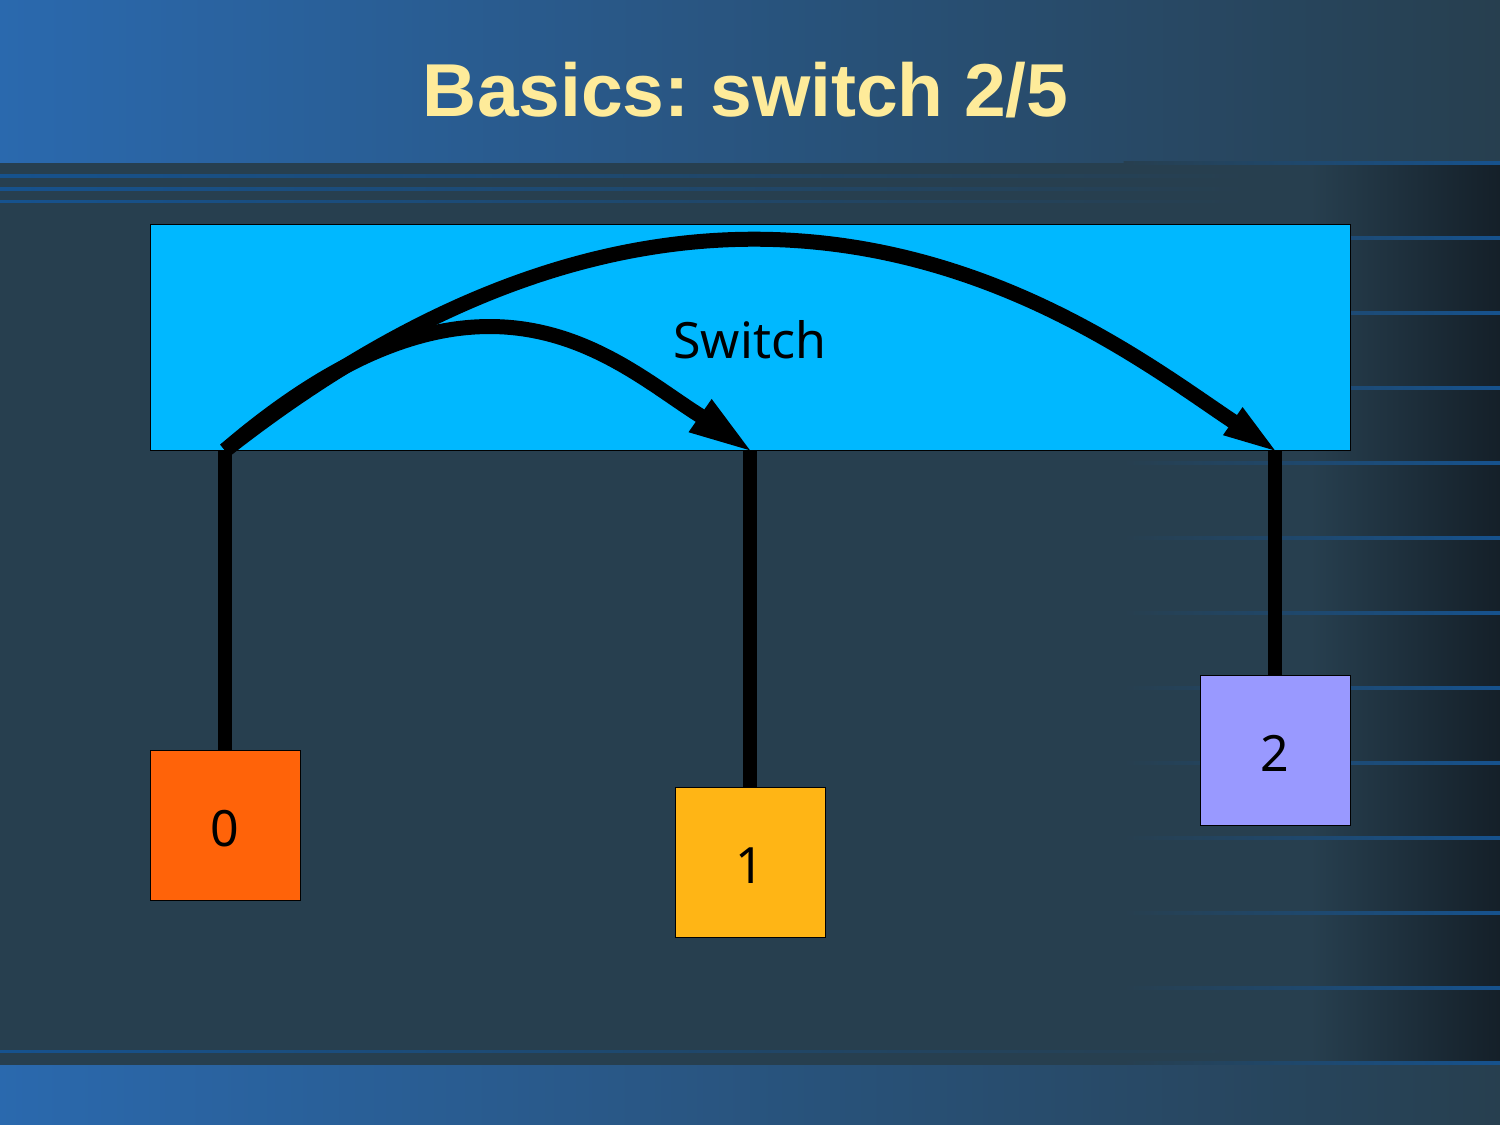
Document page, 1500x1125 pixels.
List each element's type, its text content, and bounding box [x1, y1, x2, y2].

text_box 1 [675, 787, 826, 938]
text_box Switch [238, 247, 1269, 451]
text_box 2 [1200, 675, 1351, 826]
text_box 0 [150, 750, 301, 901]
text_box Switch [150, 224, 1351, 451]
title Basics: switch 2/5 [83, 24, 1409, 151]
